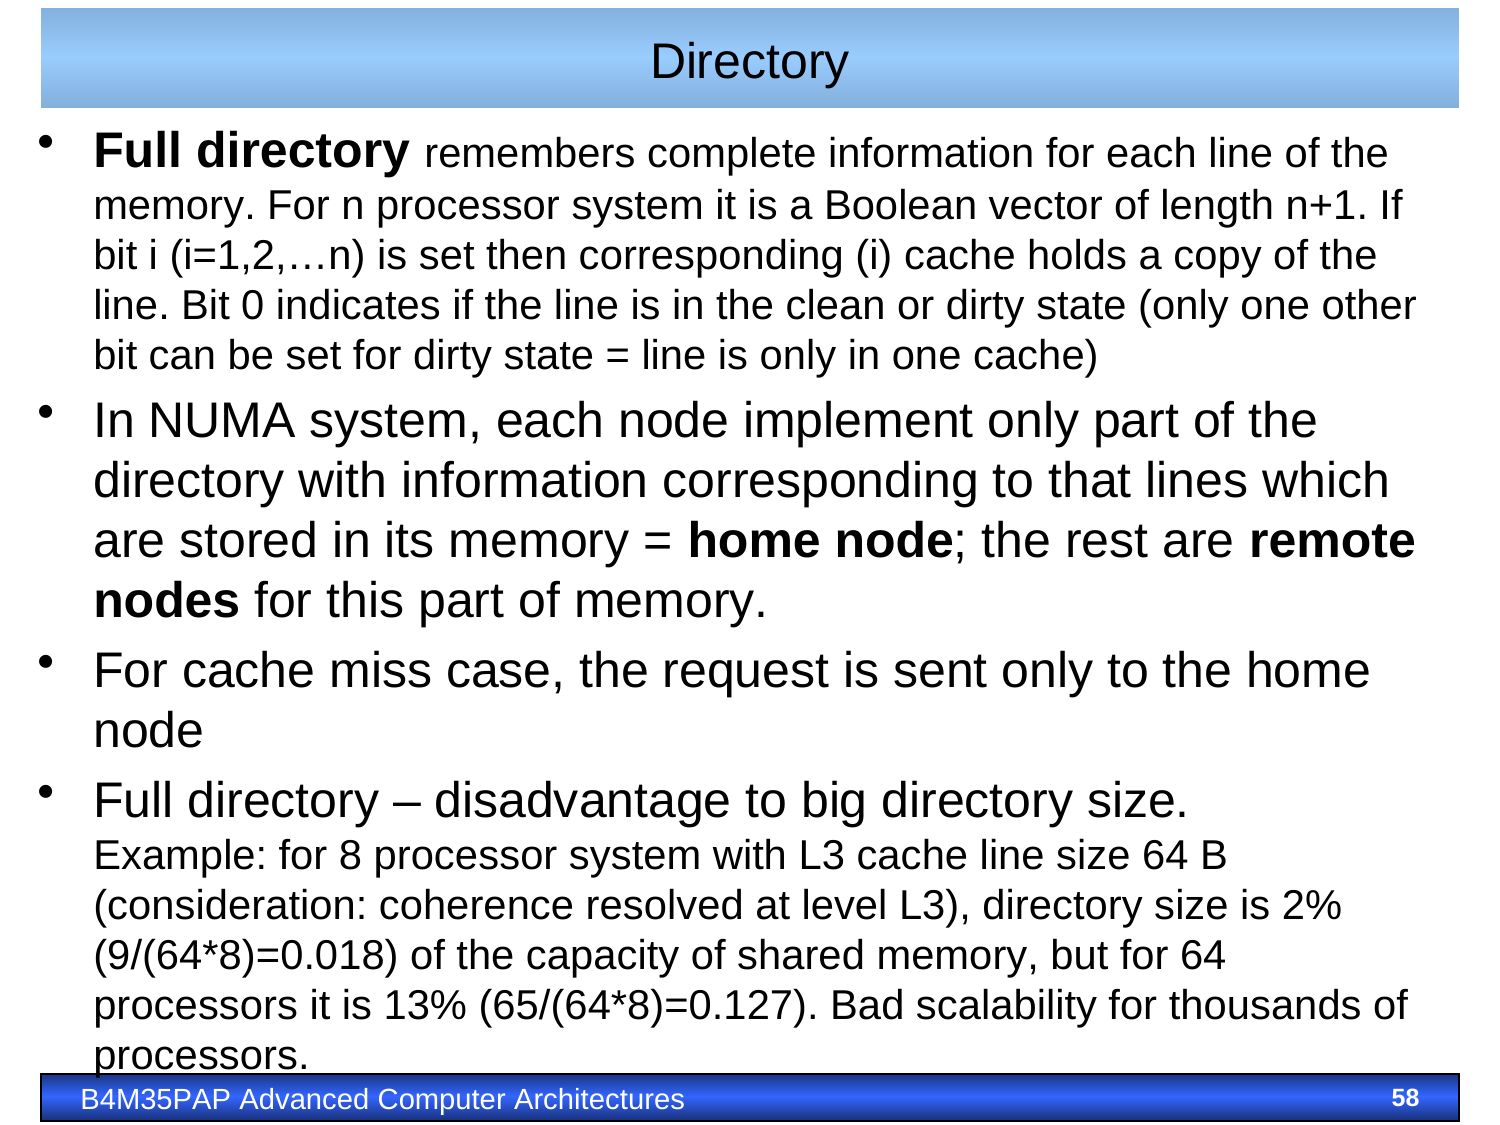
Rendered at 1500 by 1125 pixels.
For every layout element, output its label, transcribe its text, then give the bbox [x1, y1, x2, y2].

title Directory [41, 8, 1459, 108]
list Full directory remembers complete information for each line of the memory. For n processor system it is a Boolean vector of length n+1. If bit i (i=1,2,…n) is set then corresponding (i) cache holds a copy of the line. Bit 0 indicates if the line is in the clean or dirty state (only one other bit can be set for dirty state = line is only in one cache) In NUMA system, each node implement only part of the directory with information corresponding to that lines which are stored in its memory = home node; the rest are remote nodes for this part of memory. For cache miss case, the request is sent only to the home node Full directory – disadvantage to big directory size. Example: for 8 processor system with L3 cache line size 64 B (consideration: coherence resolved at level L3), directory size is 2% (9/(64*8)=0.018) of the capacity of shared memory, but for 64 processors it is 13% (65/(64*8)=0.127). Bad scalability for thousands of processors. [22, 110, 1458, 938]
